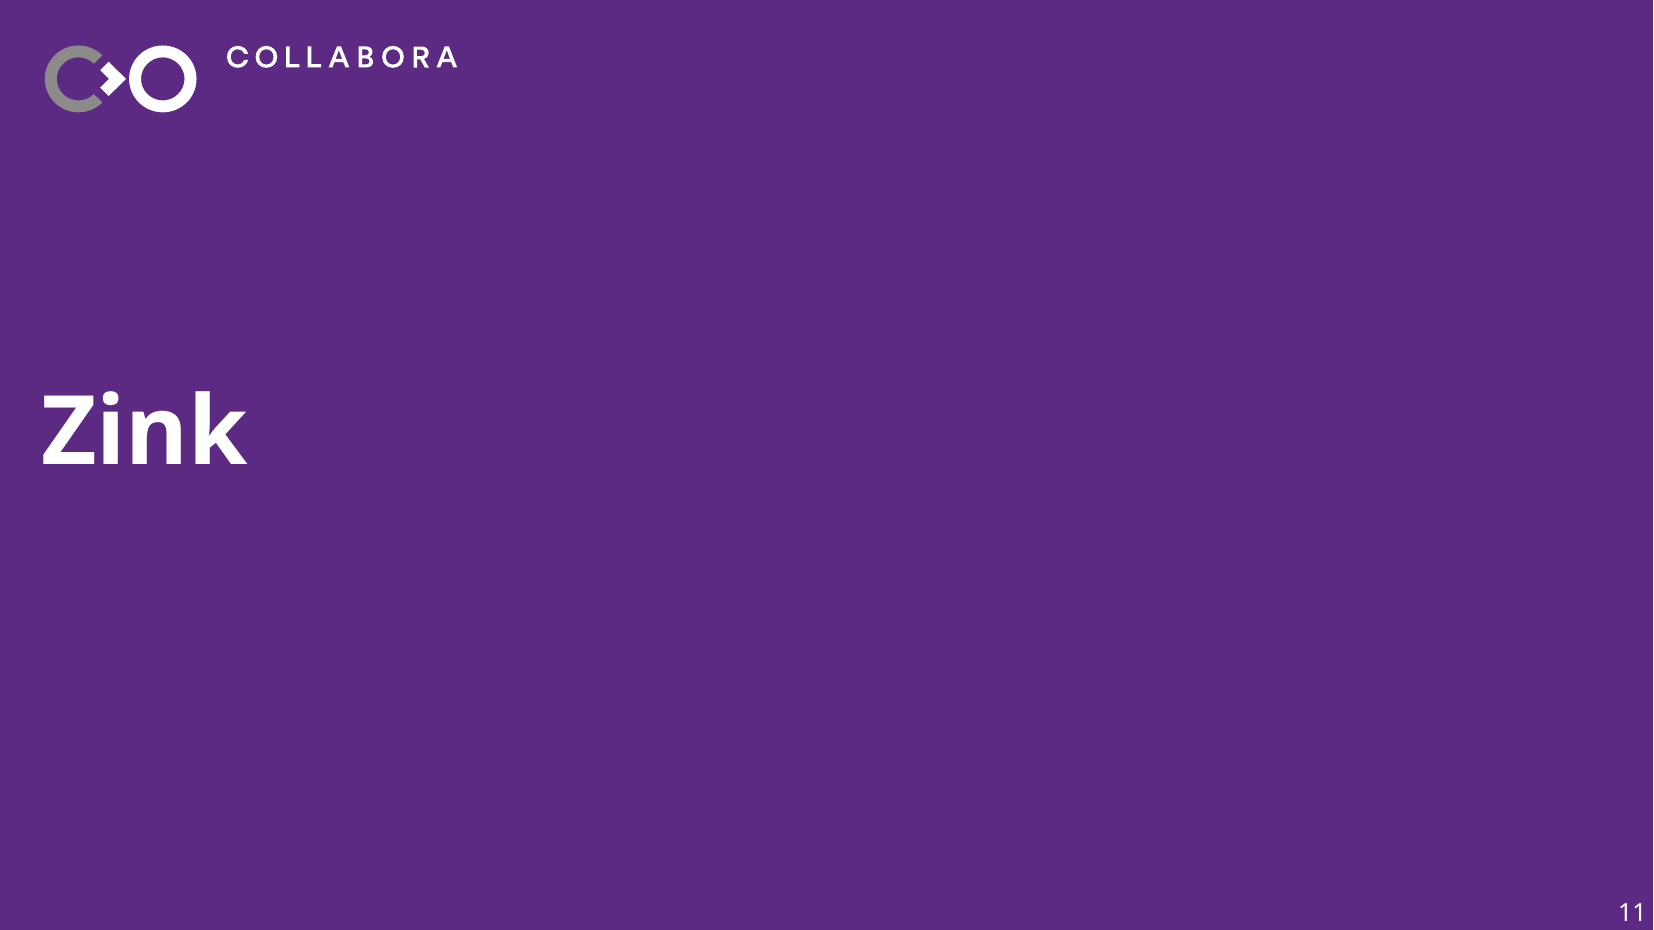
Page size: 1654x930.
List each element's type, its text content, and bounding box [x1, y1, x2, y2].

title Zink [41, 371, 1529, 484]
